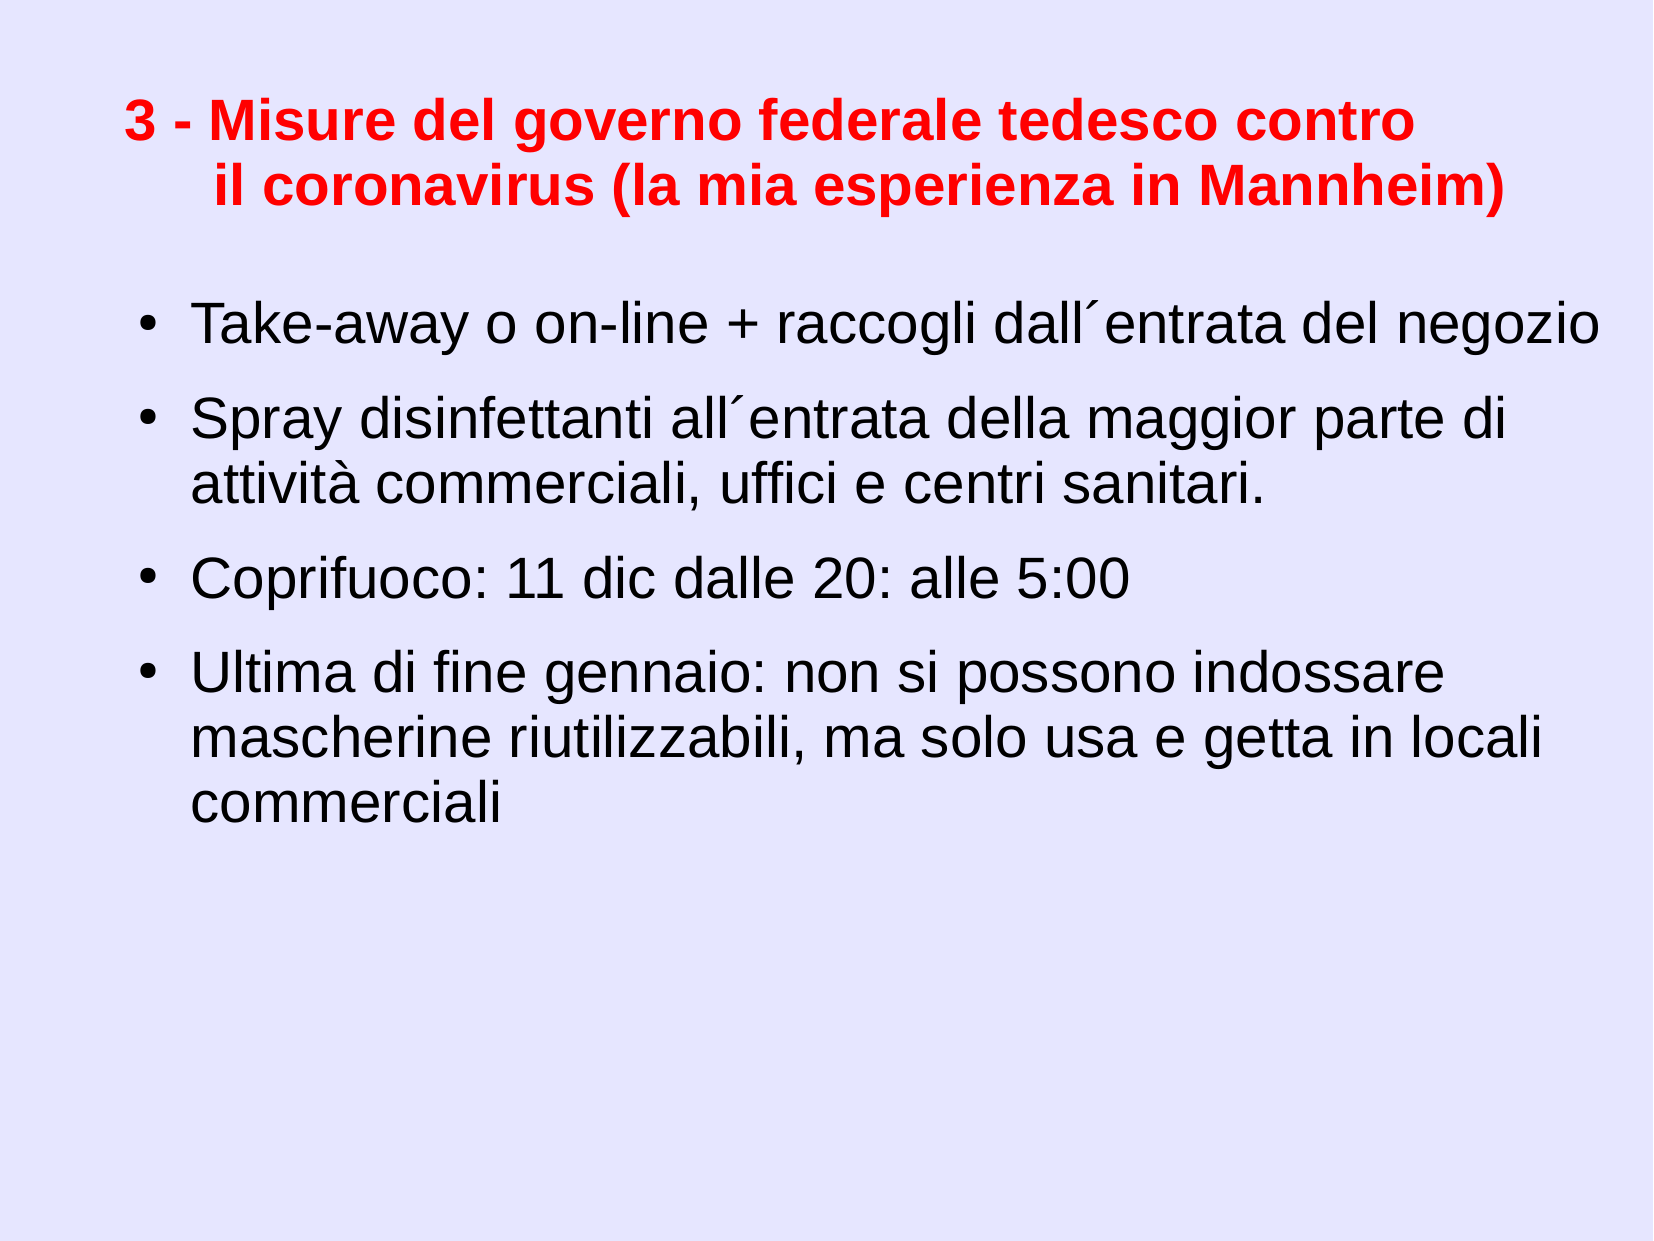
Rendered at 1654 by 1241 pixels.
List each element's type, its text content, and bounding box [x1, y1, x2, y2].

title 3 - Misure del governo federale tedesco contro il coronavirus (la mia esperienza in Mannheim) [82, 49, 1571, 257]
list Take-away o on-line + raccogli dall´entrata del negozio Spray disinfettanti all´entrata della maggior parte di attività commerciali, uffici e centri sanitari. Coprifuoco: 11 dic dalle 20: alle 5:00 Ultima di fine gennaio: non si possono indossare mascherine riutilizzabili, ma solo usa e getta in locali commerciali [120, 291, 1608, 1111]
